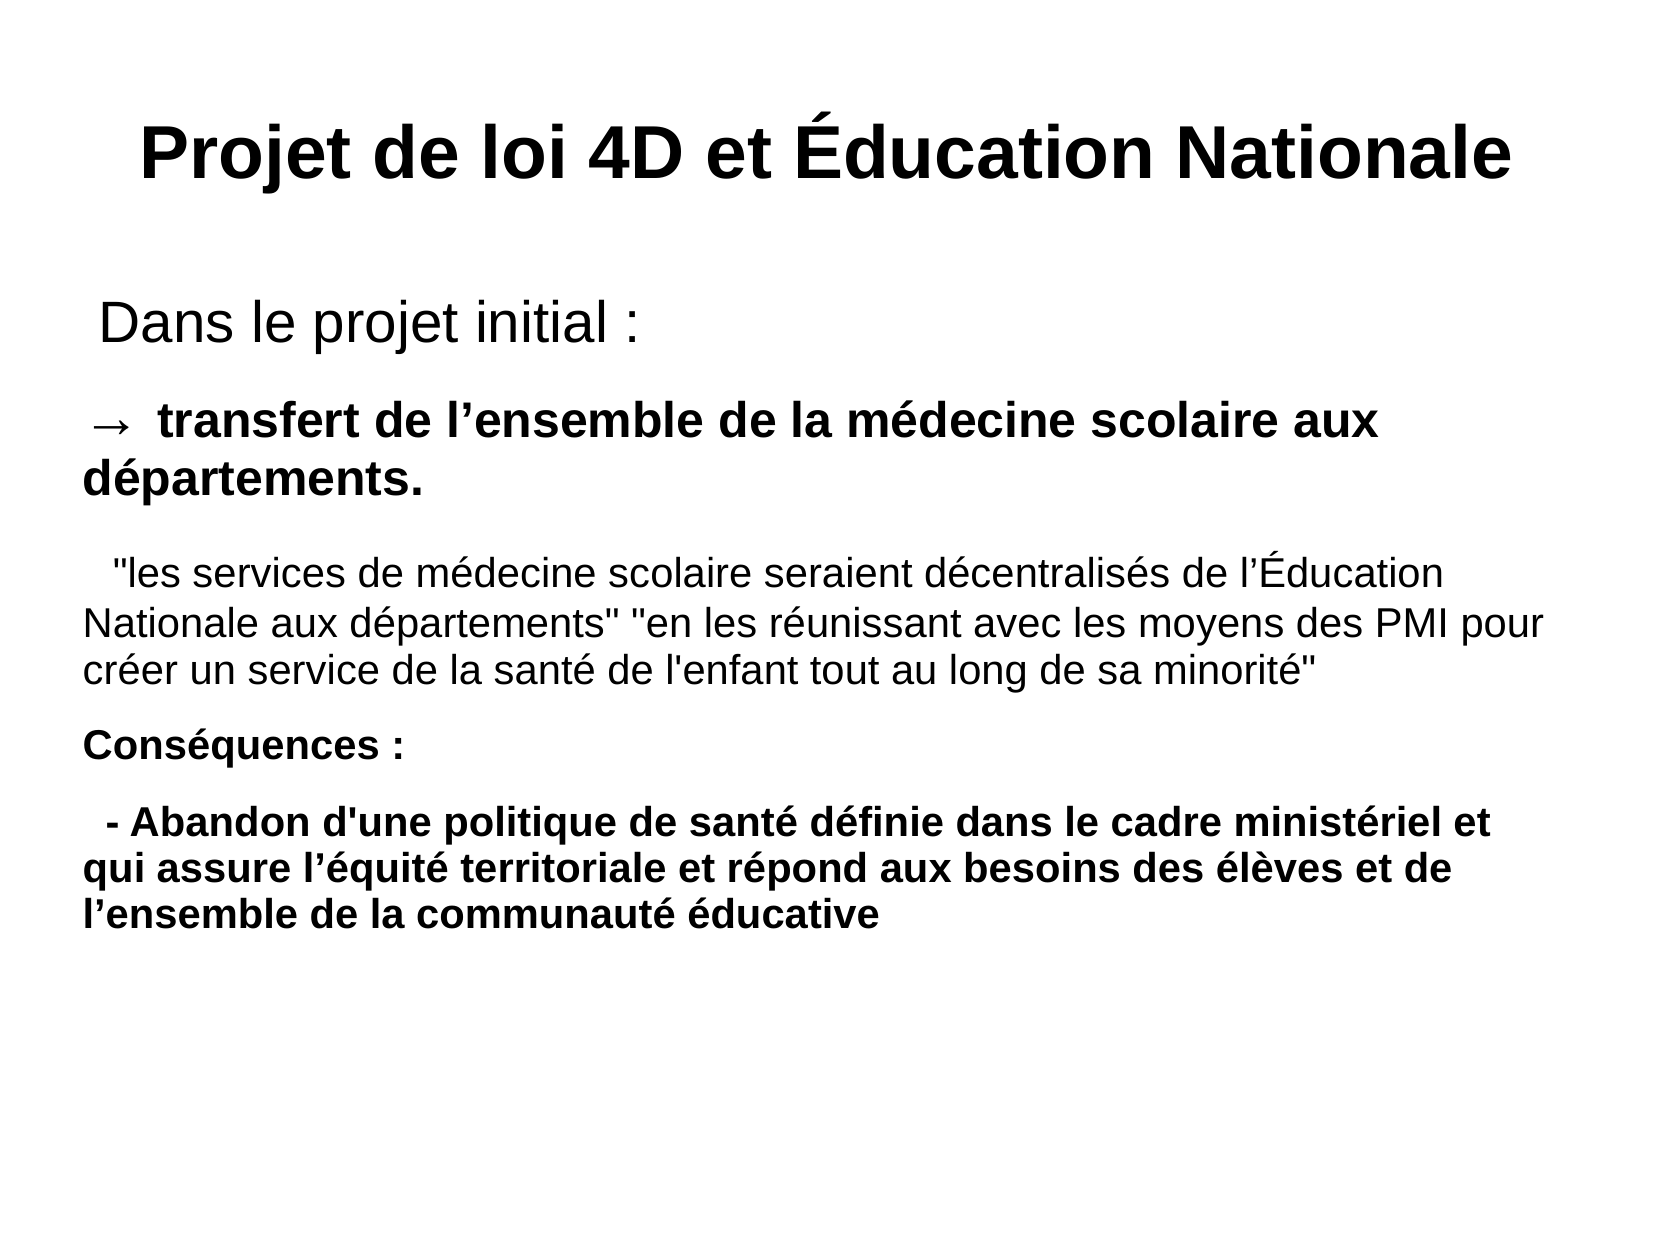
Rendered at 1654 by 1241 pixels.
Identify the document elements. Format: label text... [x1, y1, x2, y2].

list Dans le projet initial : → transfert de l’ensemble de la médecine scolaire aux départements. "les services de médecine scolaire seraient décentralisés de l’Éducation Nationale aux départements" "en les réunissant avec les moyens des PMI pour créer un service de la santé de l'enfant tout au long de sa minorité" Conséquences : - Abandon d'une politique de santé définie dans le cadre ministériel et qui assure l’équité territoriale et répond aux besoins des élèves et de l’ensemble de la communauté éducative [82, 290, 1571, 1127]
title Projet de loi 4D et Éducation Nationale [82, 49, 1571, 257]
